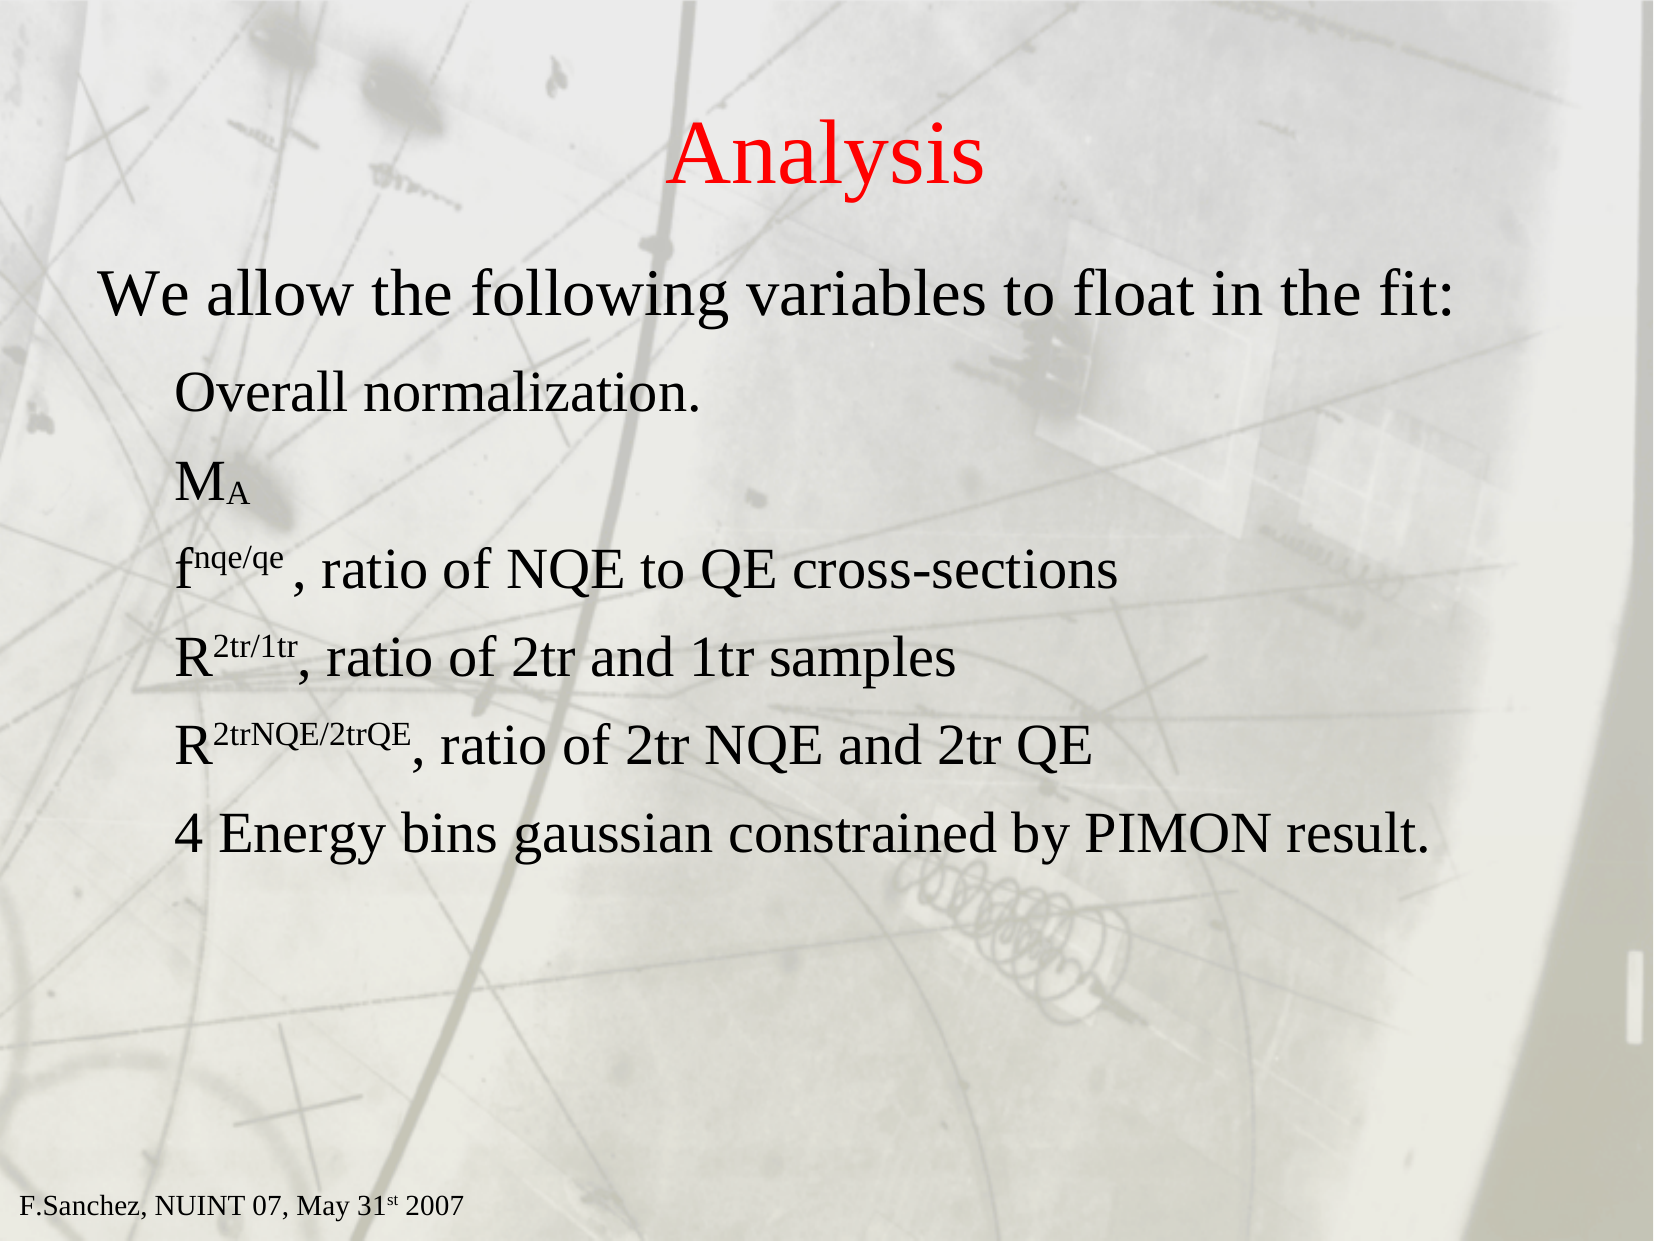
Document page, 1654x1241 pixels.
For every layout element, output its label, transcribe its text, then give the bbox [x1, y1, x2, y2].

list We allow the following variables to float in the fit: Overall normalization. MA fnqe/qe , ratio of NQE to QE cross-sections R2tr/1tr, ratio of 2tr and 1tr samples R2trNQE/2trQE, ratio of 2tr NQE and 2tr QE 4 Energy bins gaussian constrained by PIMON result. [79, 256, 1568, 1075]
title Analysis [82, 49, 1571, 257]
picture [0, 0, 1654, 1241]
